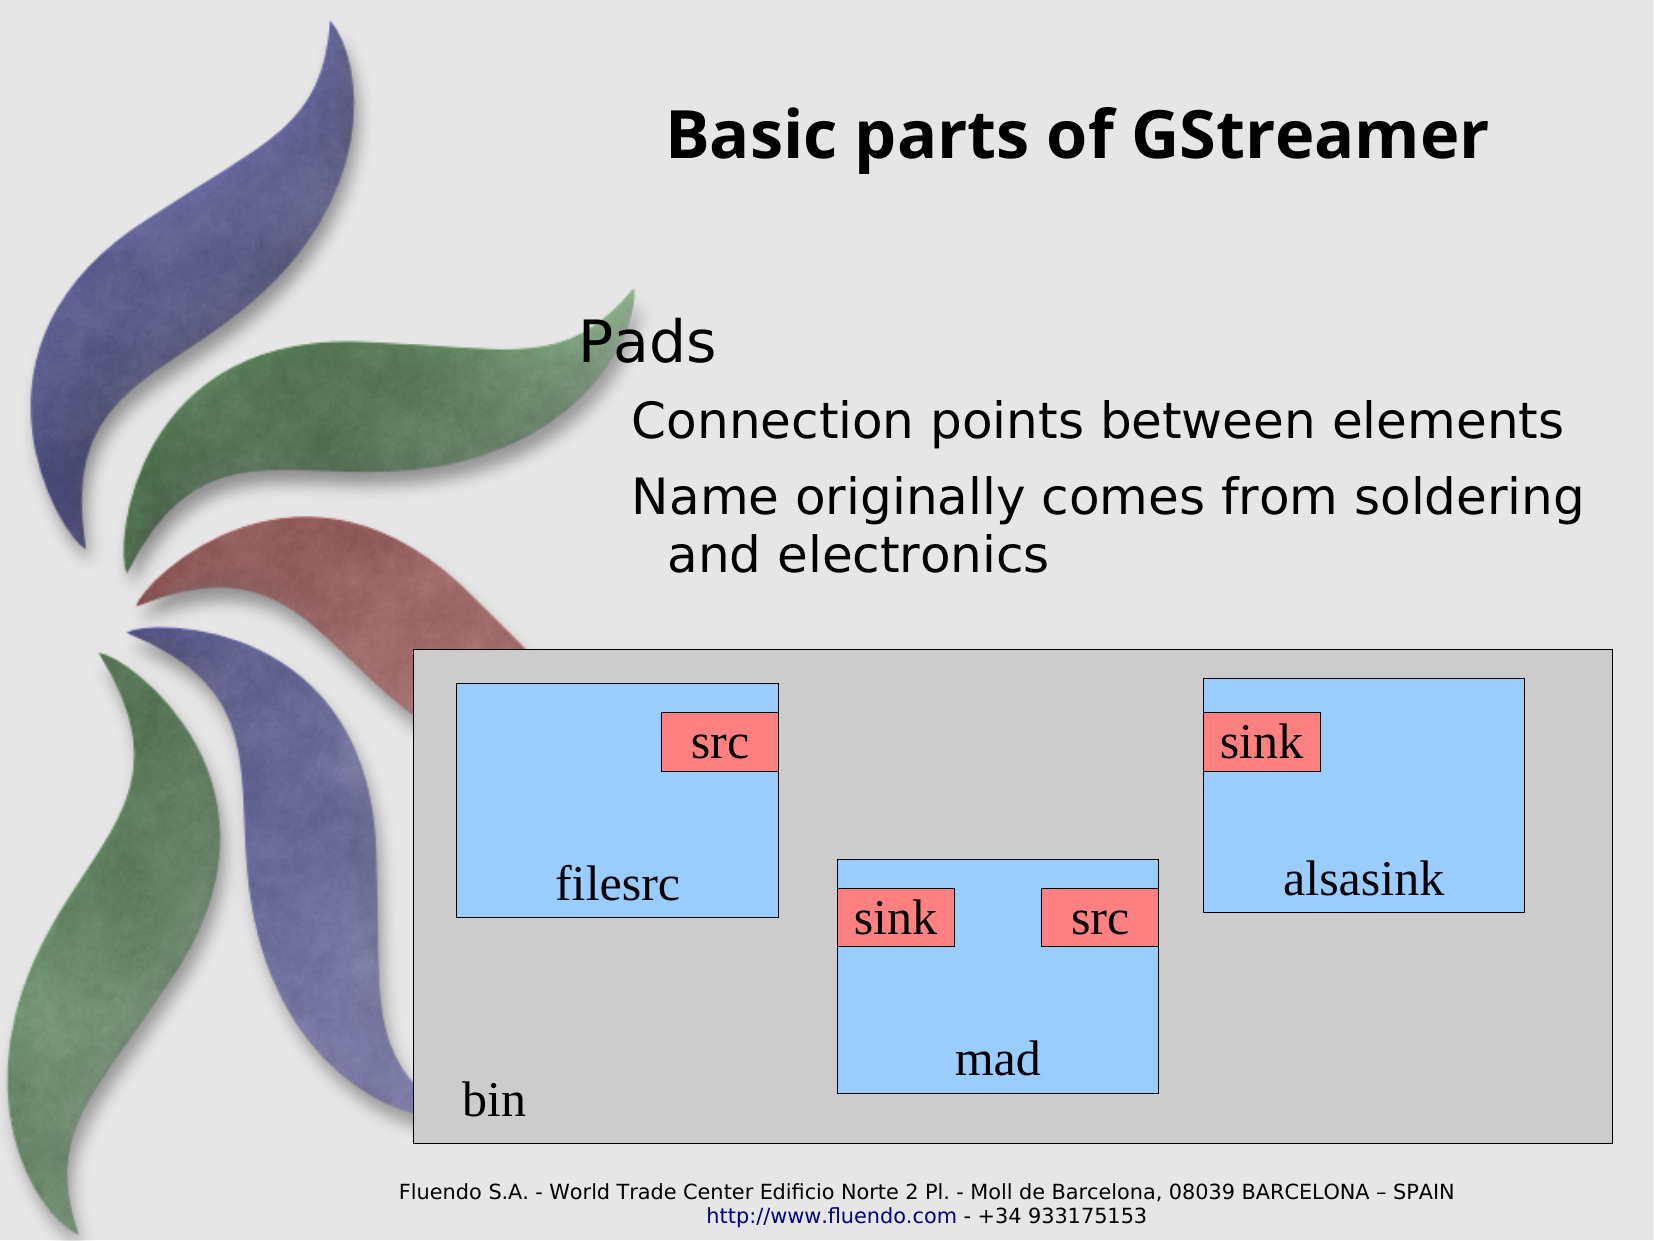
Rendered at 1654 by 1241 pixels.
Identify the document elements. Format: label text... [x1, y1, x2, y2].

text_box src [1041, 888, 1159, 947]
text_box sink [1203, 712, 1321, 772]
text_box [413, 649, 1613, 1144]
text_box mad [837, 859, 1159, 1094]
title Basic parts of GStreamer [561, 59, 1595, 207]
text_box bin [461, 1072, 527, 1133]
picture [0, 0, 711, 1241]
text_box alsasink [1203, 678, 1525, 913]
text_box sink [837, 888, 955, 947]
list Pads Connection points between elements Name originally comes from soldering and electronics [561, 236, 1595, 649]
text_box filesrc [456, 683, 779, 918]
text_box src [661, 712, 779, 772]
